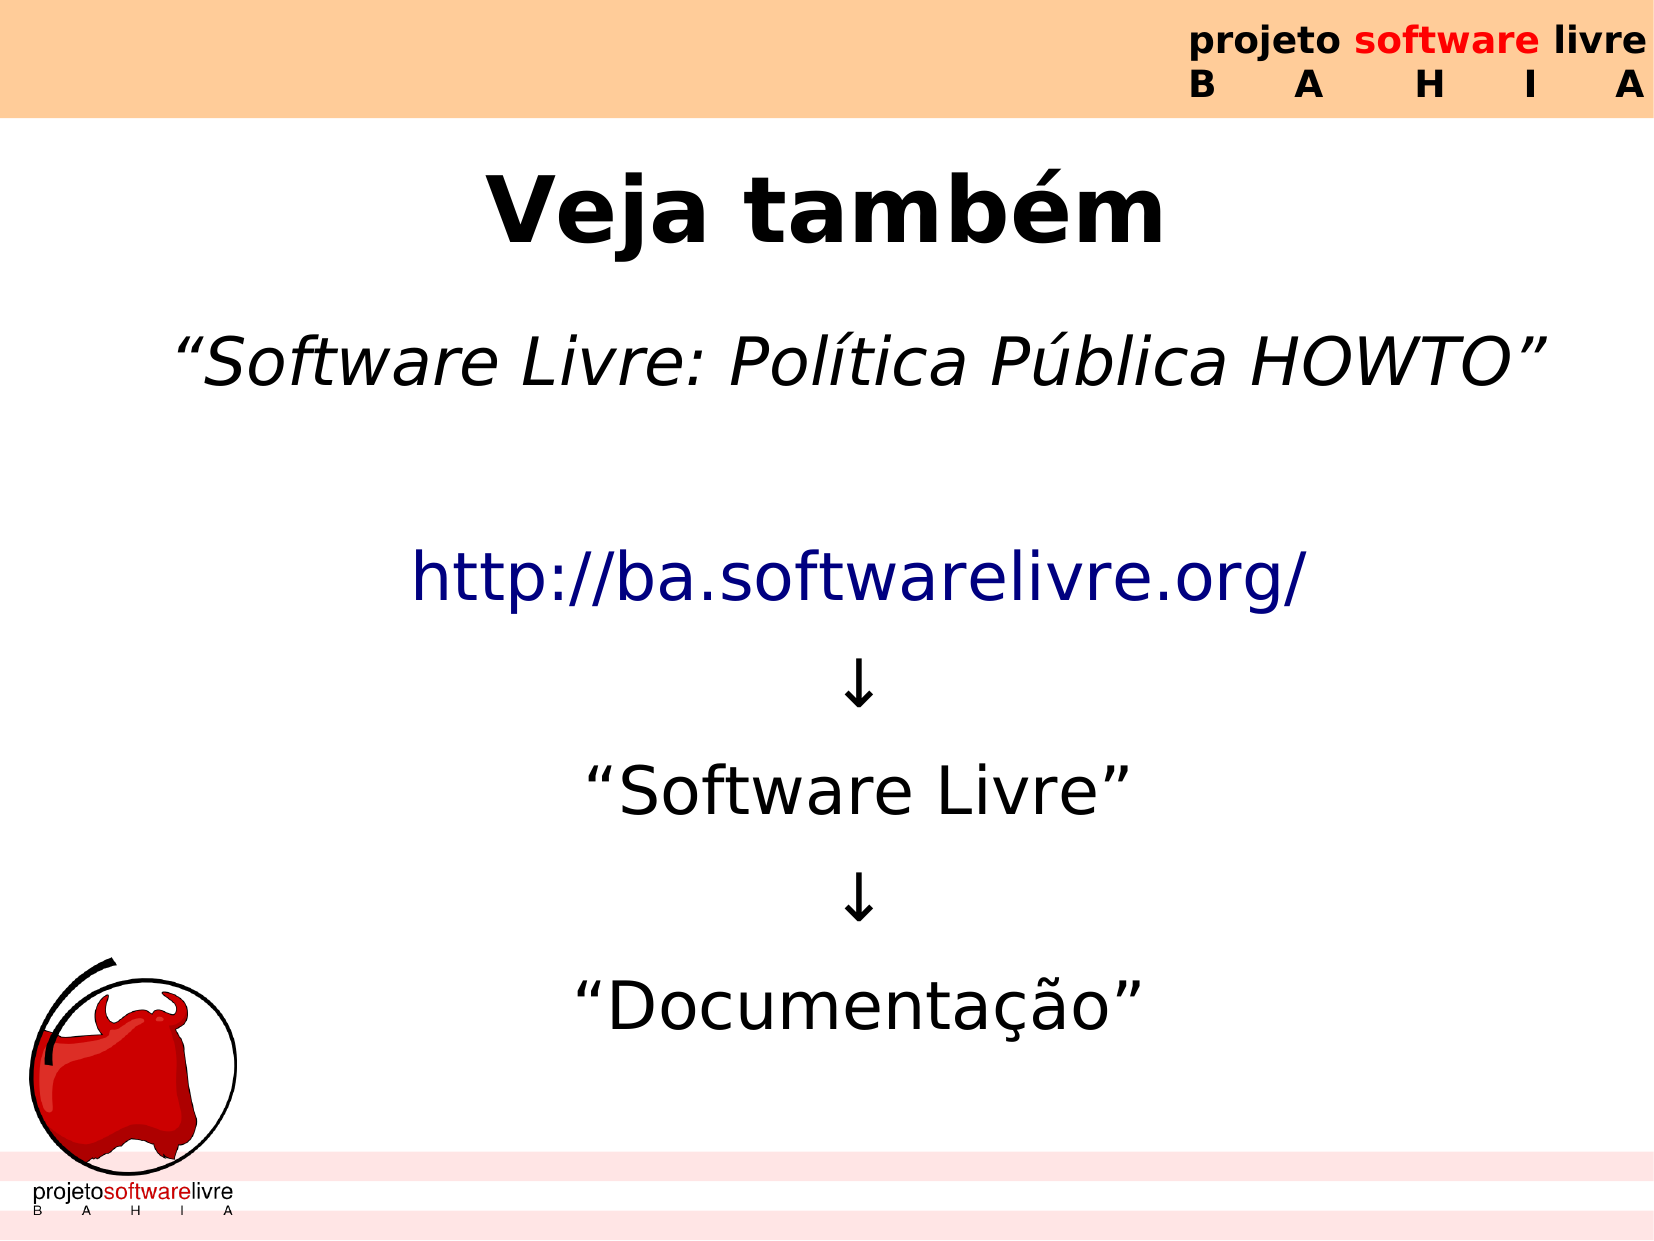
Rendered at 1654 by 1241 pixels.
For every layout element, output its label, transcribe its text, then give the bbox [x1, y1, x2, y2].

title Veja também [82, 125, 1571, 296]
list “Software Livre: Política Pública HOWTO” http://ba.softwarelivre.org/ ↓ “Software Livre” ↓ “Documentação” [106, 323, 1595, 1046]
picture [29, 957, 237, 1215]
